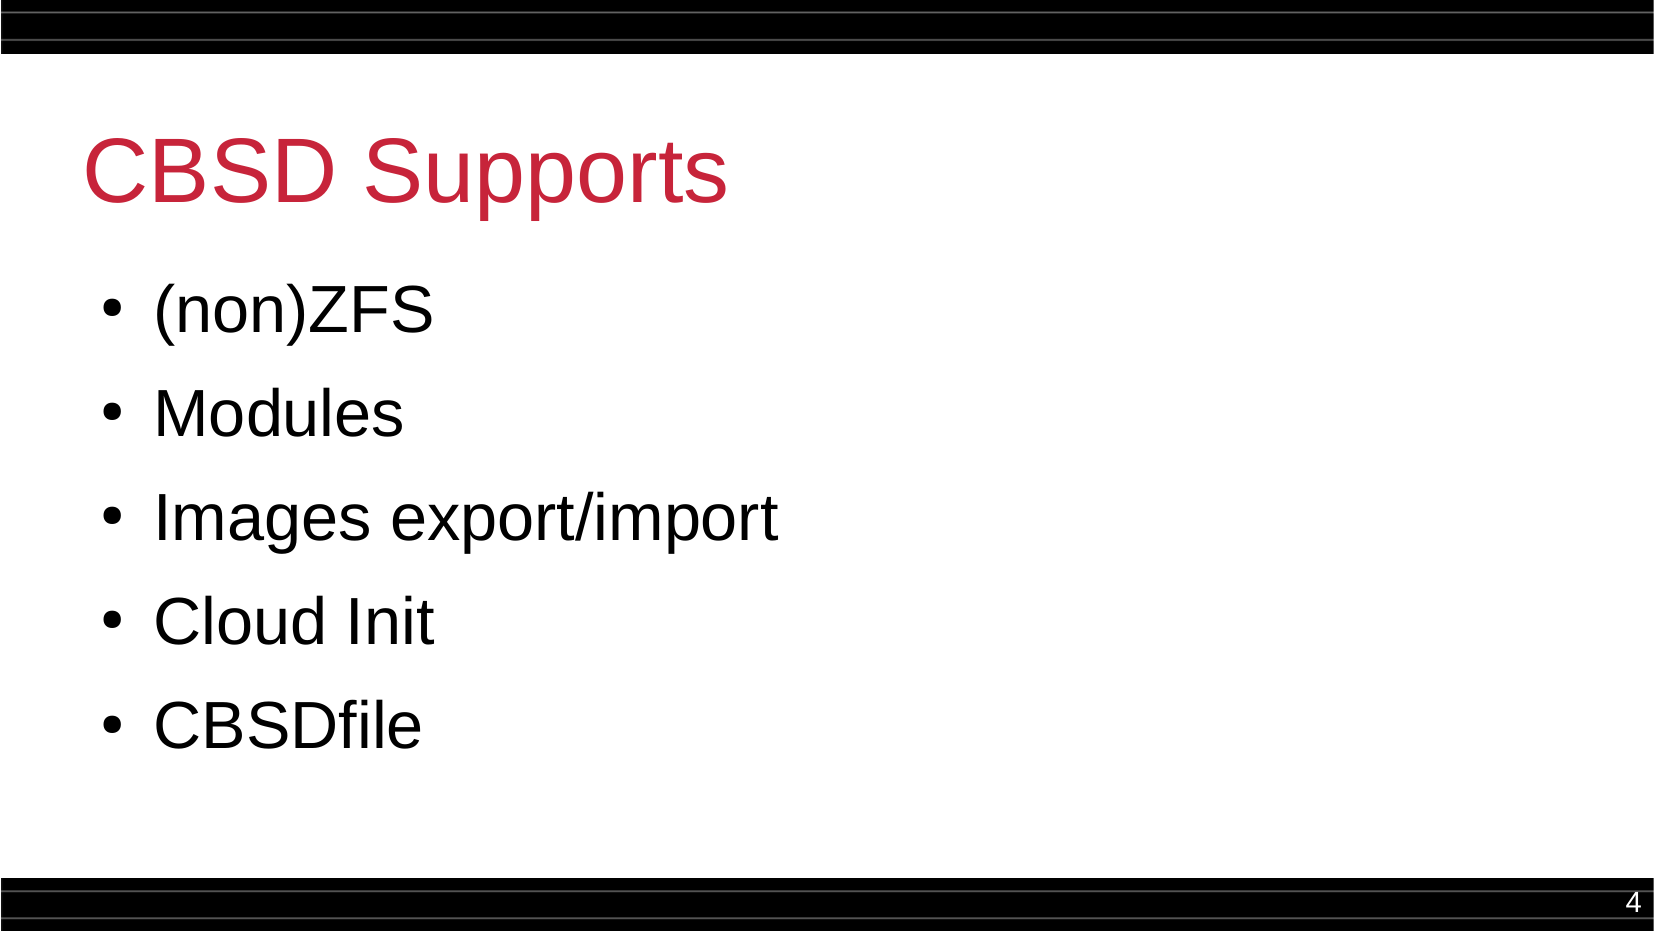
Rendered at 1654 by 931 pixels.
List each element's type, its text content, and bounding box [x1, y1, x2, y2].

title CBSD Supports [82, 92, 1571, 249]
list (non)ZFS Modules Images export/import Cloud Init CBSDfile [82, 271, 1571, 851]
picture [1, 878, 1654, 931]
picture [1, 0, 1654, 54]
